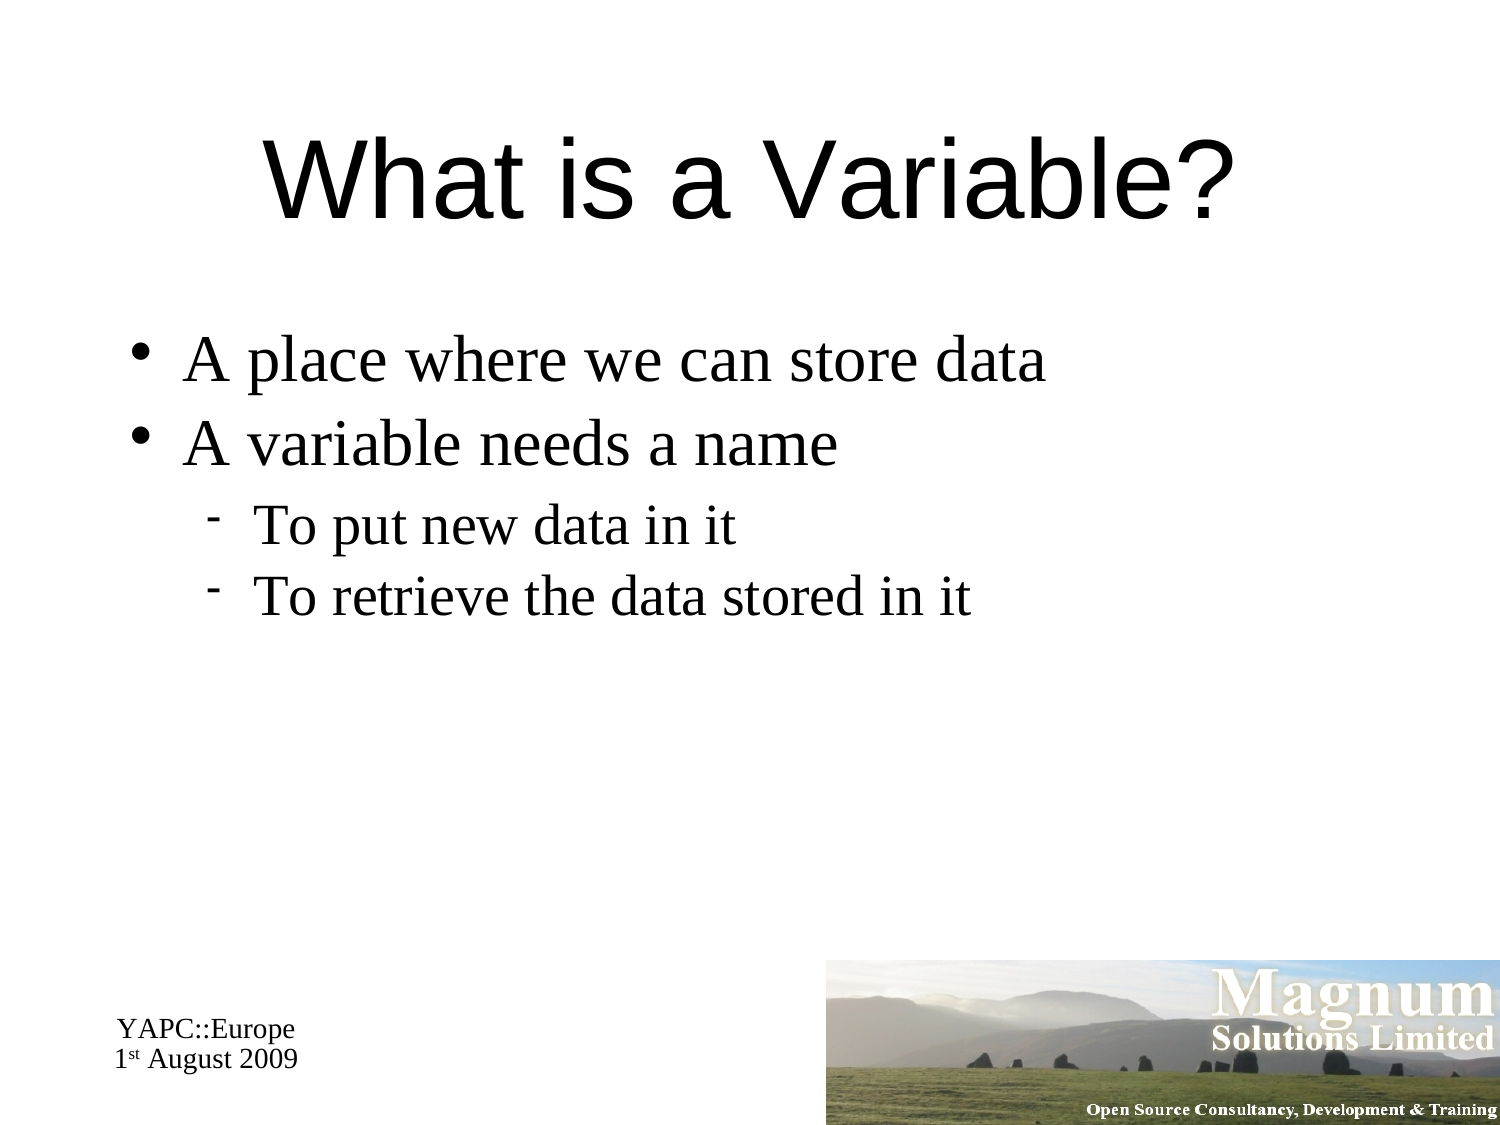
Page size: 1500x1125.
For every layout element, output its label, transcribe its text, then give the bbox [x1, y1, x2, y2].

title What is a Variable? [112, 62, 1388, 250]
picture [826, 960, 1500, 1125]
list A place where we can store data A variable needs a name To put new data in it To retrieve the data stored in it [112, 337, 1388, 645]
